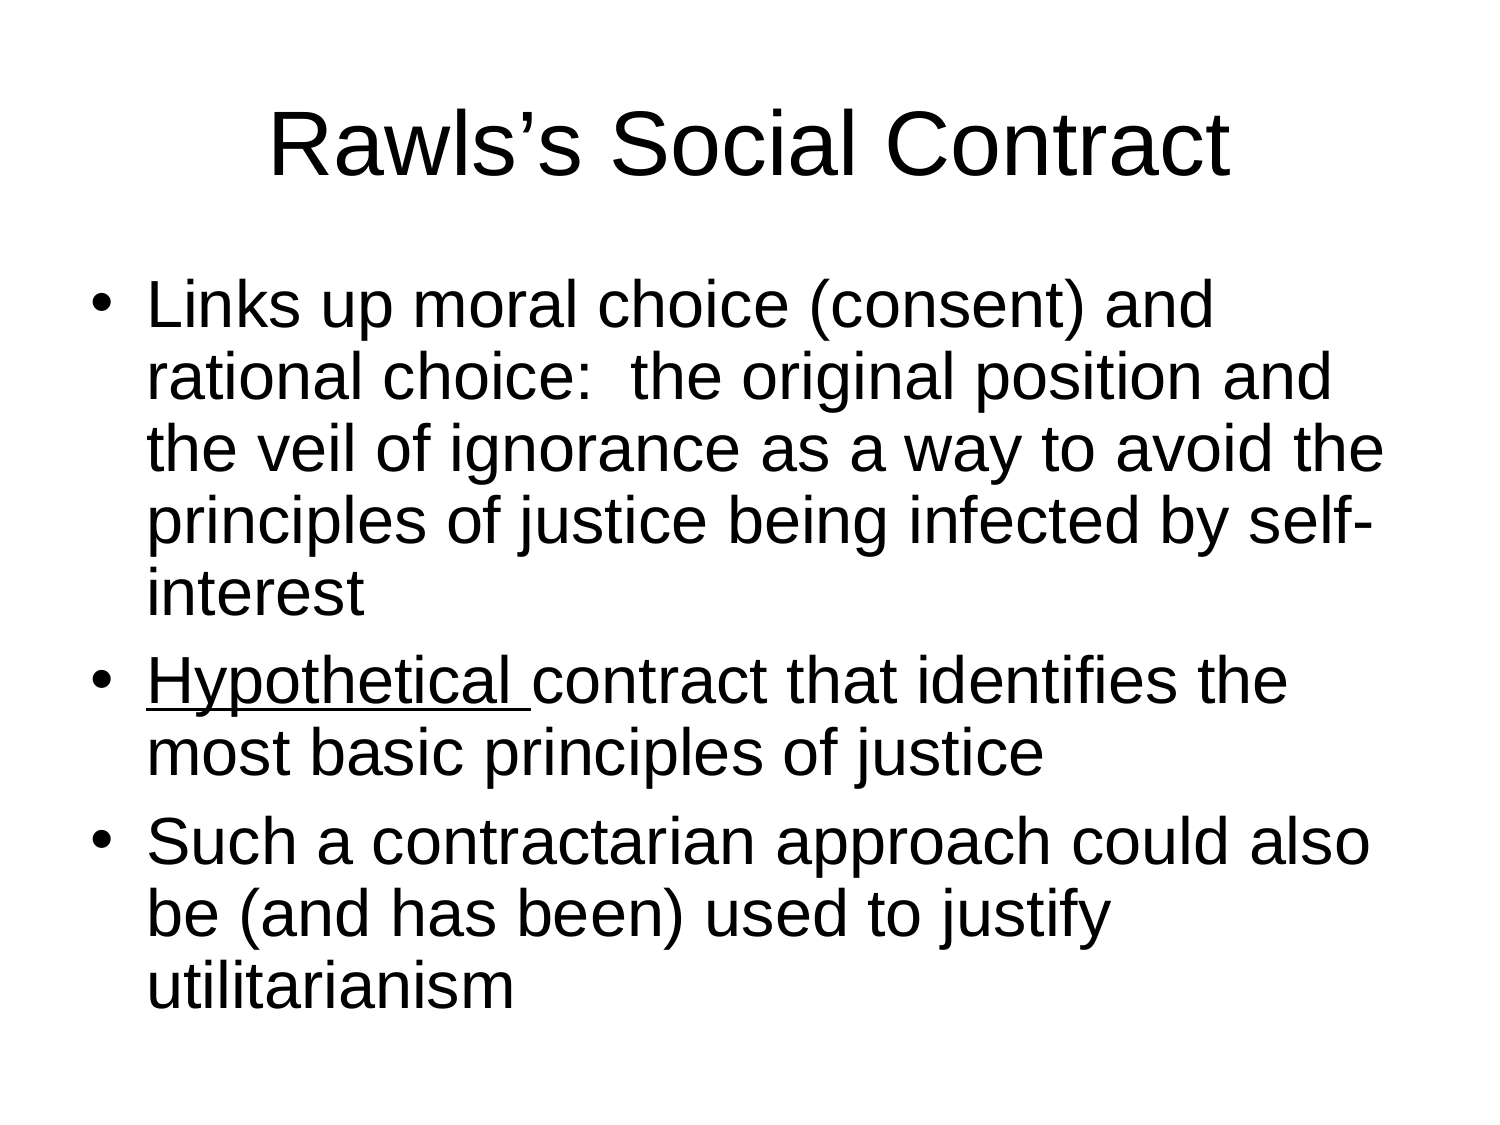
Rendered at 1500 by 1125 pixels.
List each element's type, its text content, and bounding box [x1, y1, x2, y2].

list Links up moral choice (consent) and rational choice: the original position and the veil of ignorance as a way to avoid the principles of justice being infected by self-interest Hypothetical contract that identifies the most basic principles of justice Such a contractarian approach could also be (and has been) used to justify utilitarianism [75, 262, 1426, 1063]
title Rawls’s Social Contract [75, 45, 1426, 233]
